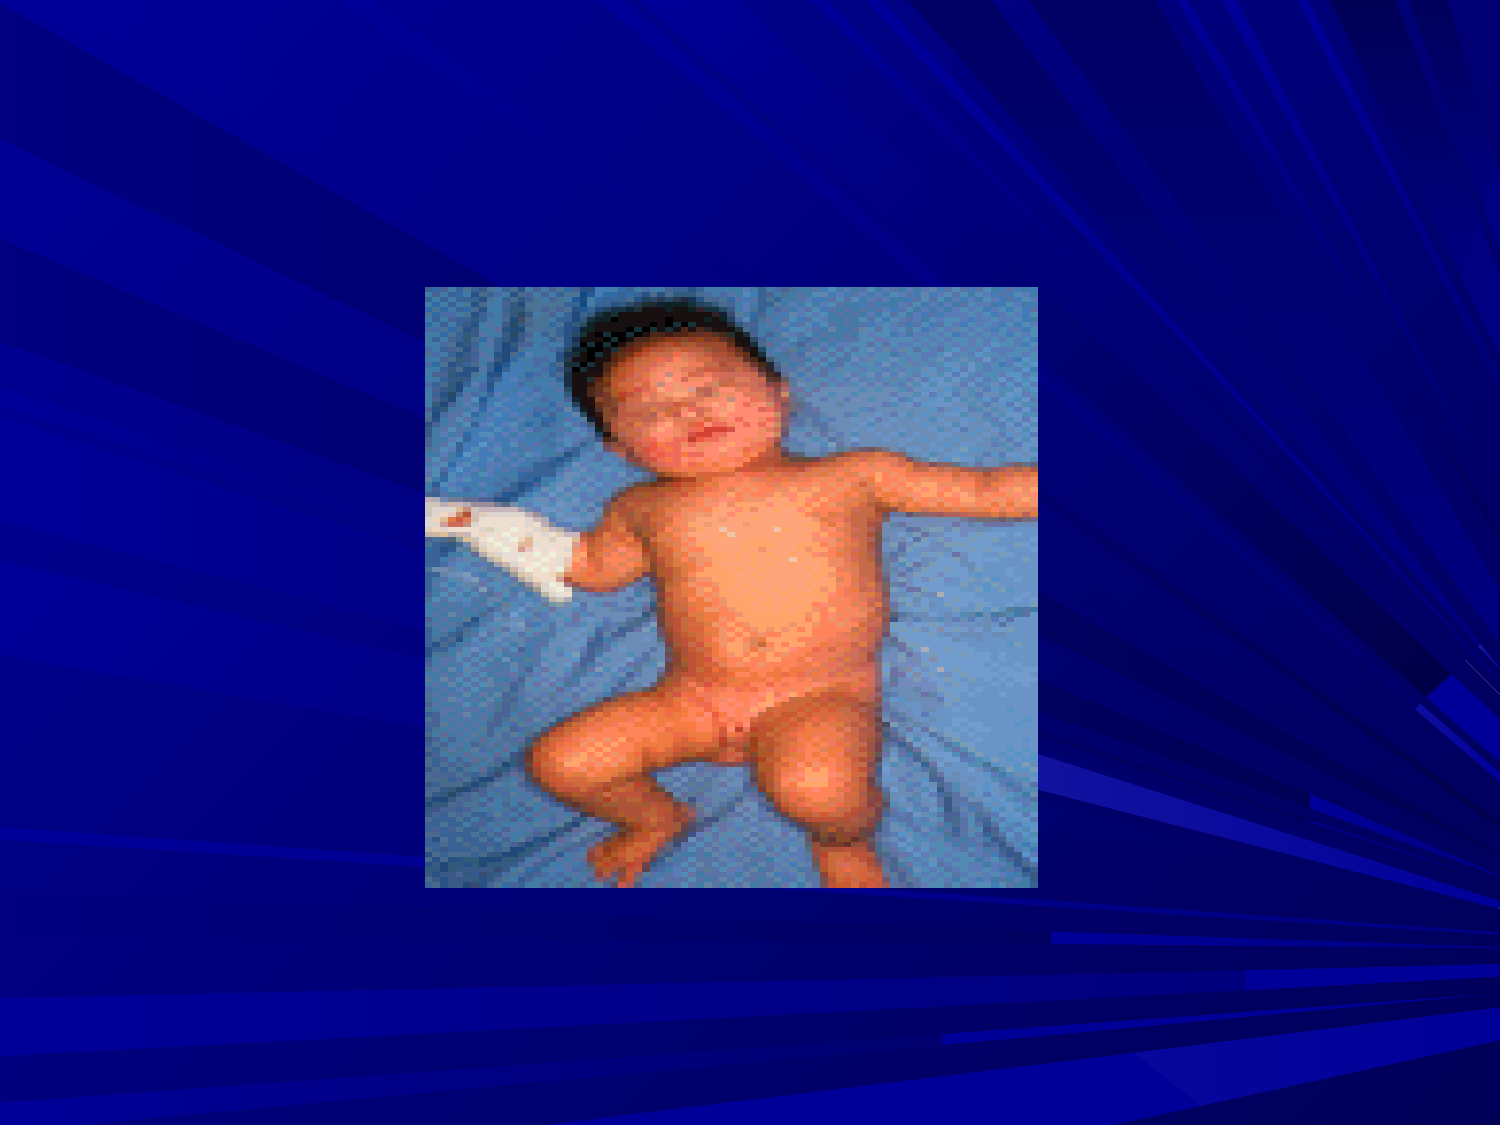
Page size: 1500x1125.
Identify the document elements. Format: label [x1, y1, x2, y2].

picture [425, 287, 1038, 888]
